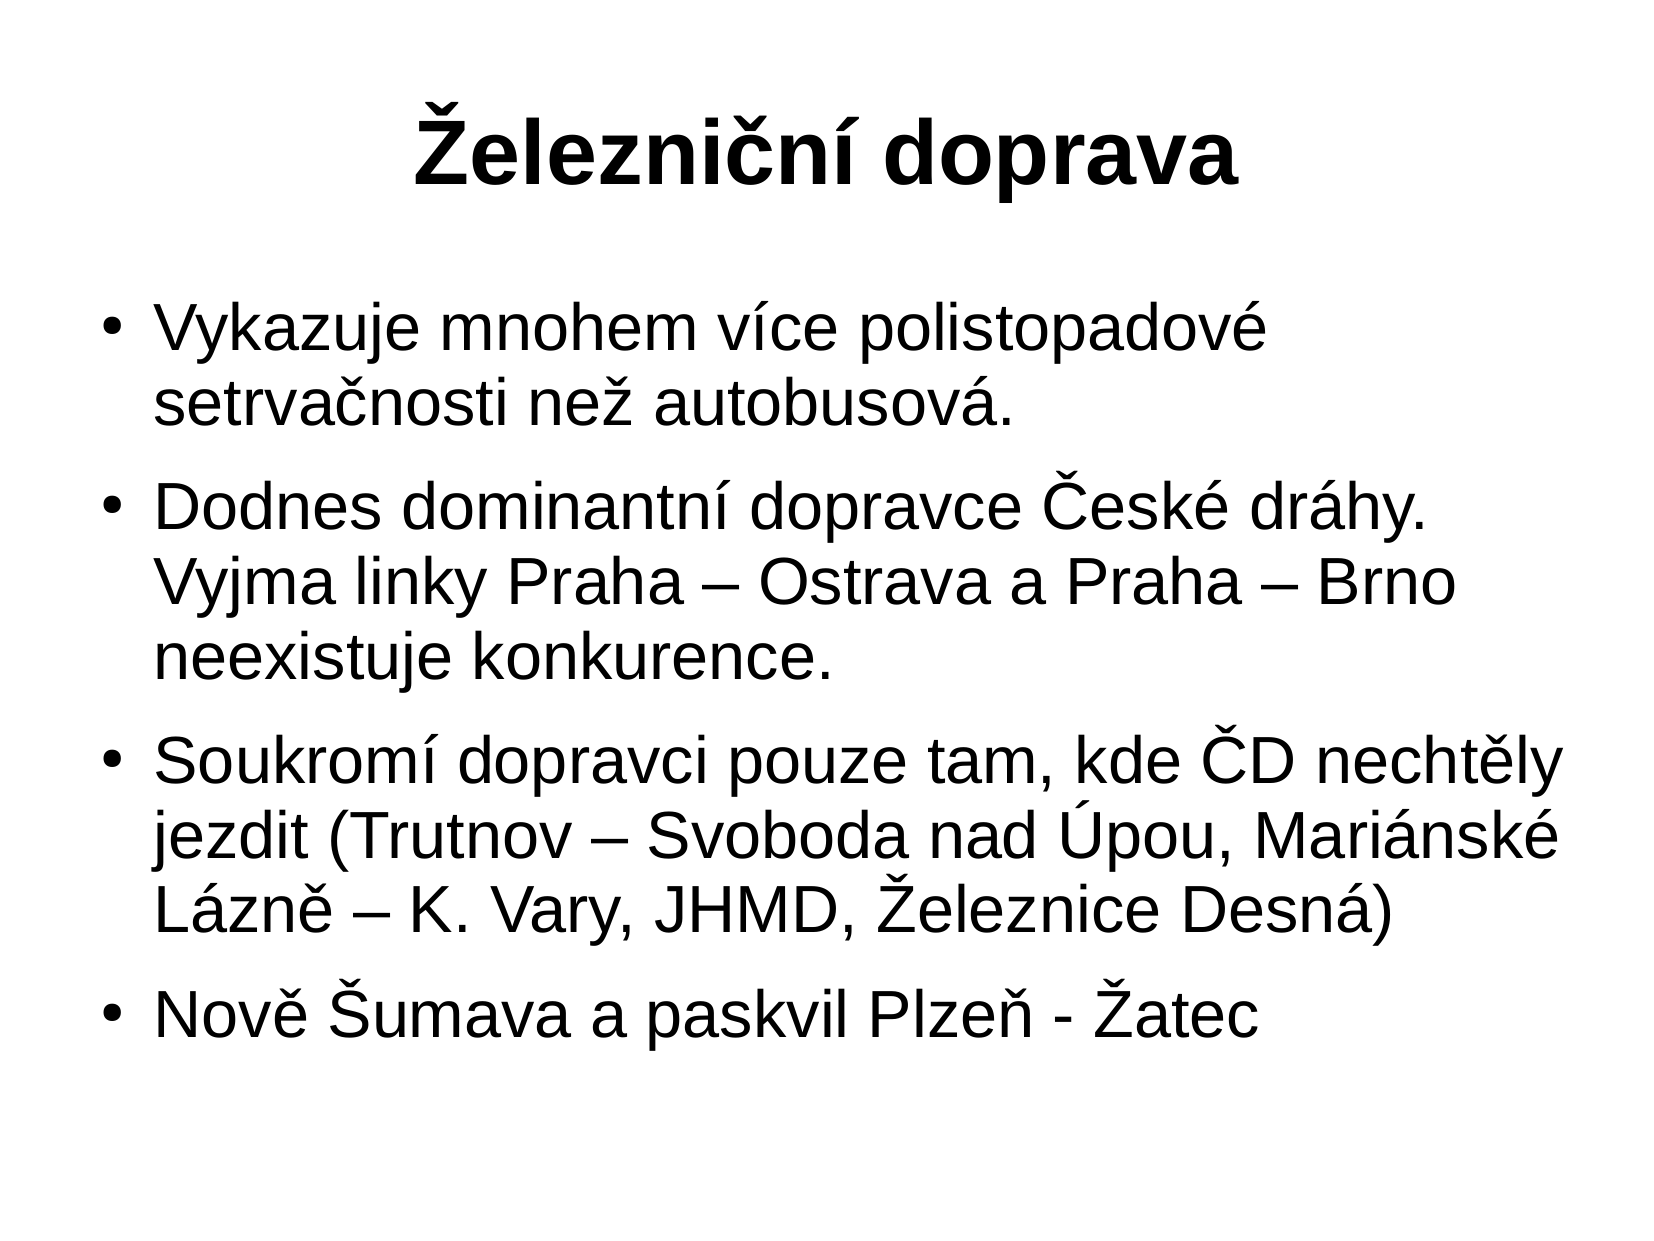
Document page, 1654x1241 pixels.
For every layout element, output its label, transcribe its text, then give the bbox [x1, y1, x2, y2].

list Vykazuje mnohem více polistopadové setrvačnosti než autobusová. Dodnes dominantní dopravce České dráhy. Vyjma linky Praha – Ostrava a Praha – Brno neexistuje konkurence. Soukromí dopravci pouze tam, kde ČD nechtěly jezdit (Trutnov – Svoboda nad Úpou, Mariánské Lázně – K. Vary, JHMD, Železnice Desná) Nově Šumava a paskvil Plzeň - Žatec [82, 290, 1571, 1109]
title Železniční doprava [82, 49, 1571, 257]
